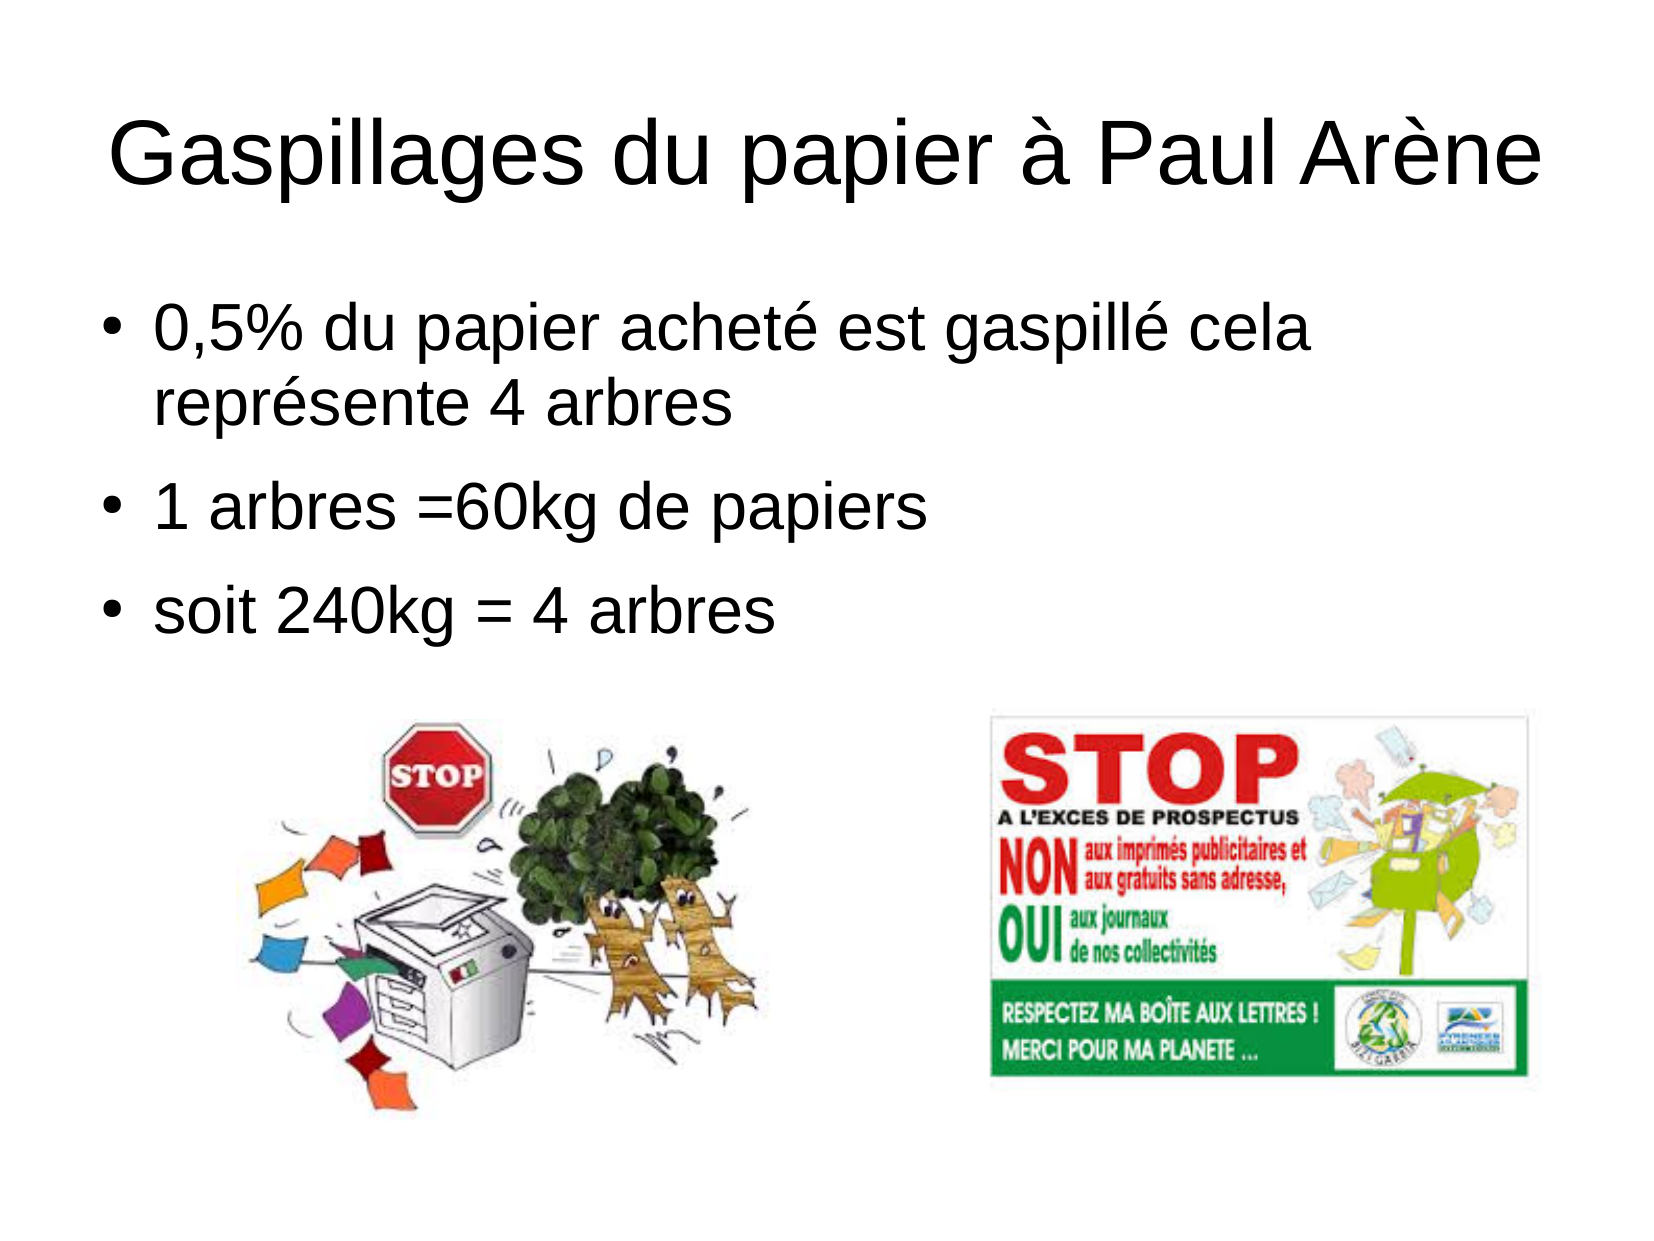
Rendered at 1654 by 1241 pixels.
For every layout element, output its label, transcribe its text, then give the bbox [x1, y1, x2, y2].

picture [236, 719, 780, 1123]
title Gaspillages du papier à Paul Arène [82, 49, 1571, 257]
list 0,5% du papier acheté est gaspillé cela représente 4 arbres 1 arbres =60kg de papiers soit 240kg = 4 arbres [82, 290, 1571, 1010]
picture [974, 708, 1544, 1092]
